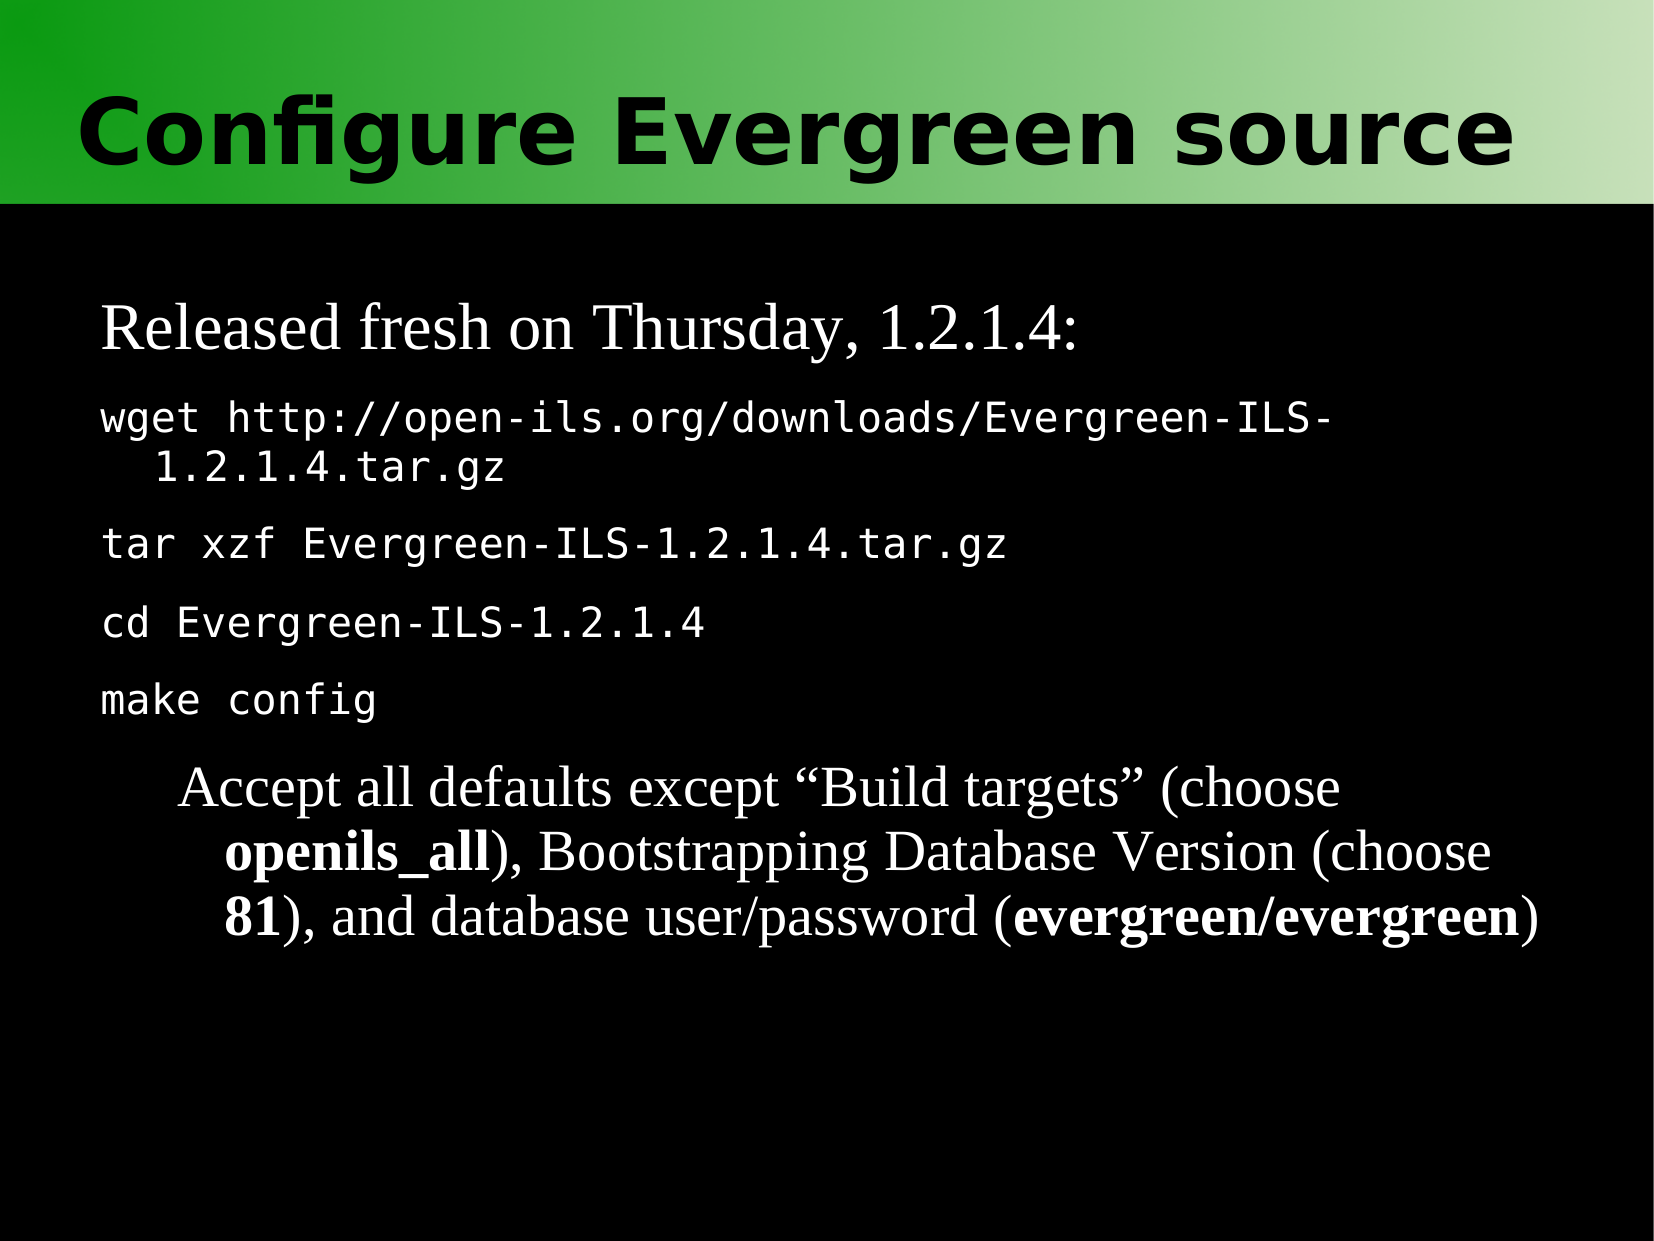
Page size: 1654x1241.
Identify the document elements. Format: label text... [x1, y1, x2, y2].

picture [0, 0, 1654, 1241]
list Released fresh on Thursday, 1.2.1.4: wget http://open-ils.org/downloads/Evergreen-ILS-1.2.1.4.tar.gz tar xzf Evergreen-ILS-1.2.1.4.tar.gz cd Evergreen-ILS-1.2.1.4 make config Accept all defaults except “Build targets” (choose openils_all), Bootstrapping Database Version (choose 81), and database user/password (evergreen/evergreen) [82, 290, 1571, 1185]
title Configure Evergreen source [76, 36, 1565, 229]
